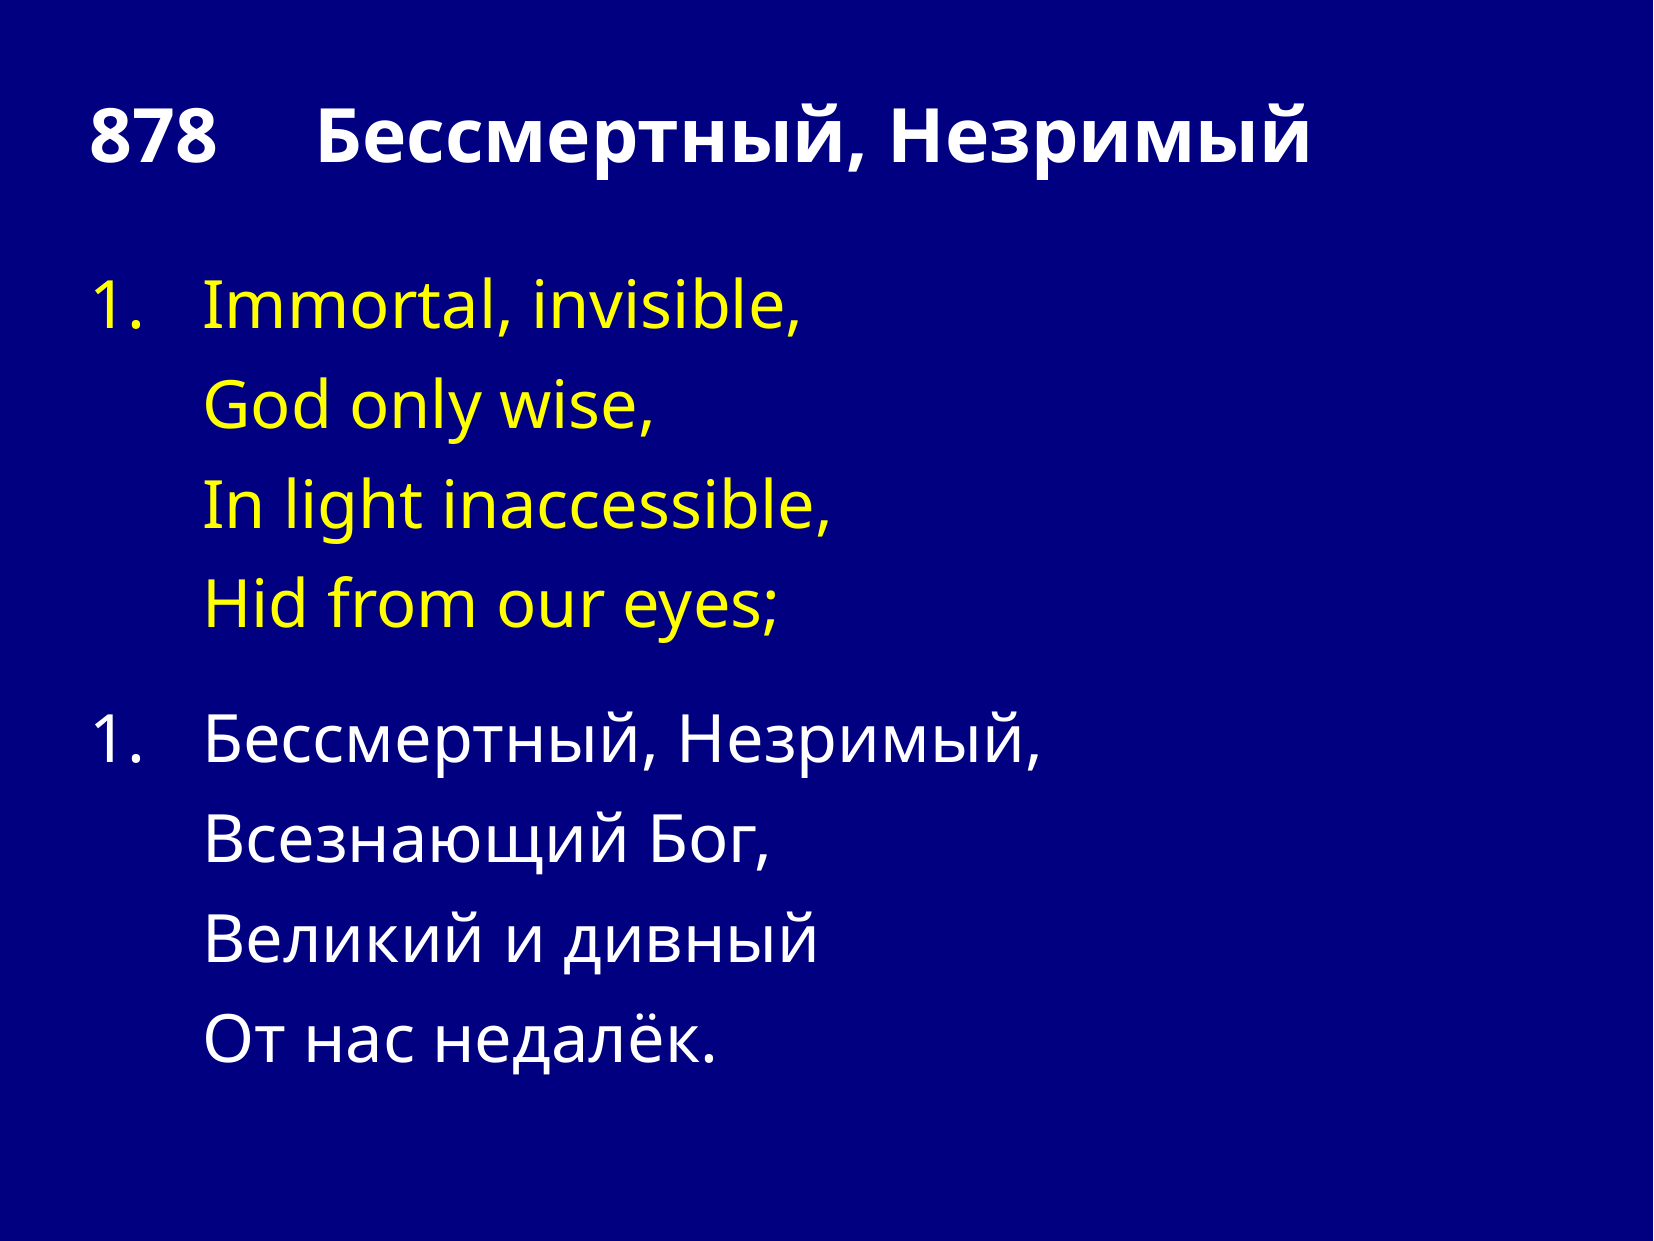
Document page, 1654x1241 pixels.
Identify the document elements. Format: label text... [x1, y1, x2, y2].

text_box 878 Бессмертный, Незримый [75, 75, 1576, 188]
text_box 1. Бессмертный, Незримый, Всезнающий Бог, Великий и дивный От нас недалёк. [75, 675, 1576, 1163]
text_box 1. Immortal, invisible, God only wise, In light inaccessible, Hid from our eyes; [75, 188, 1576, 638]
